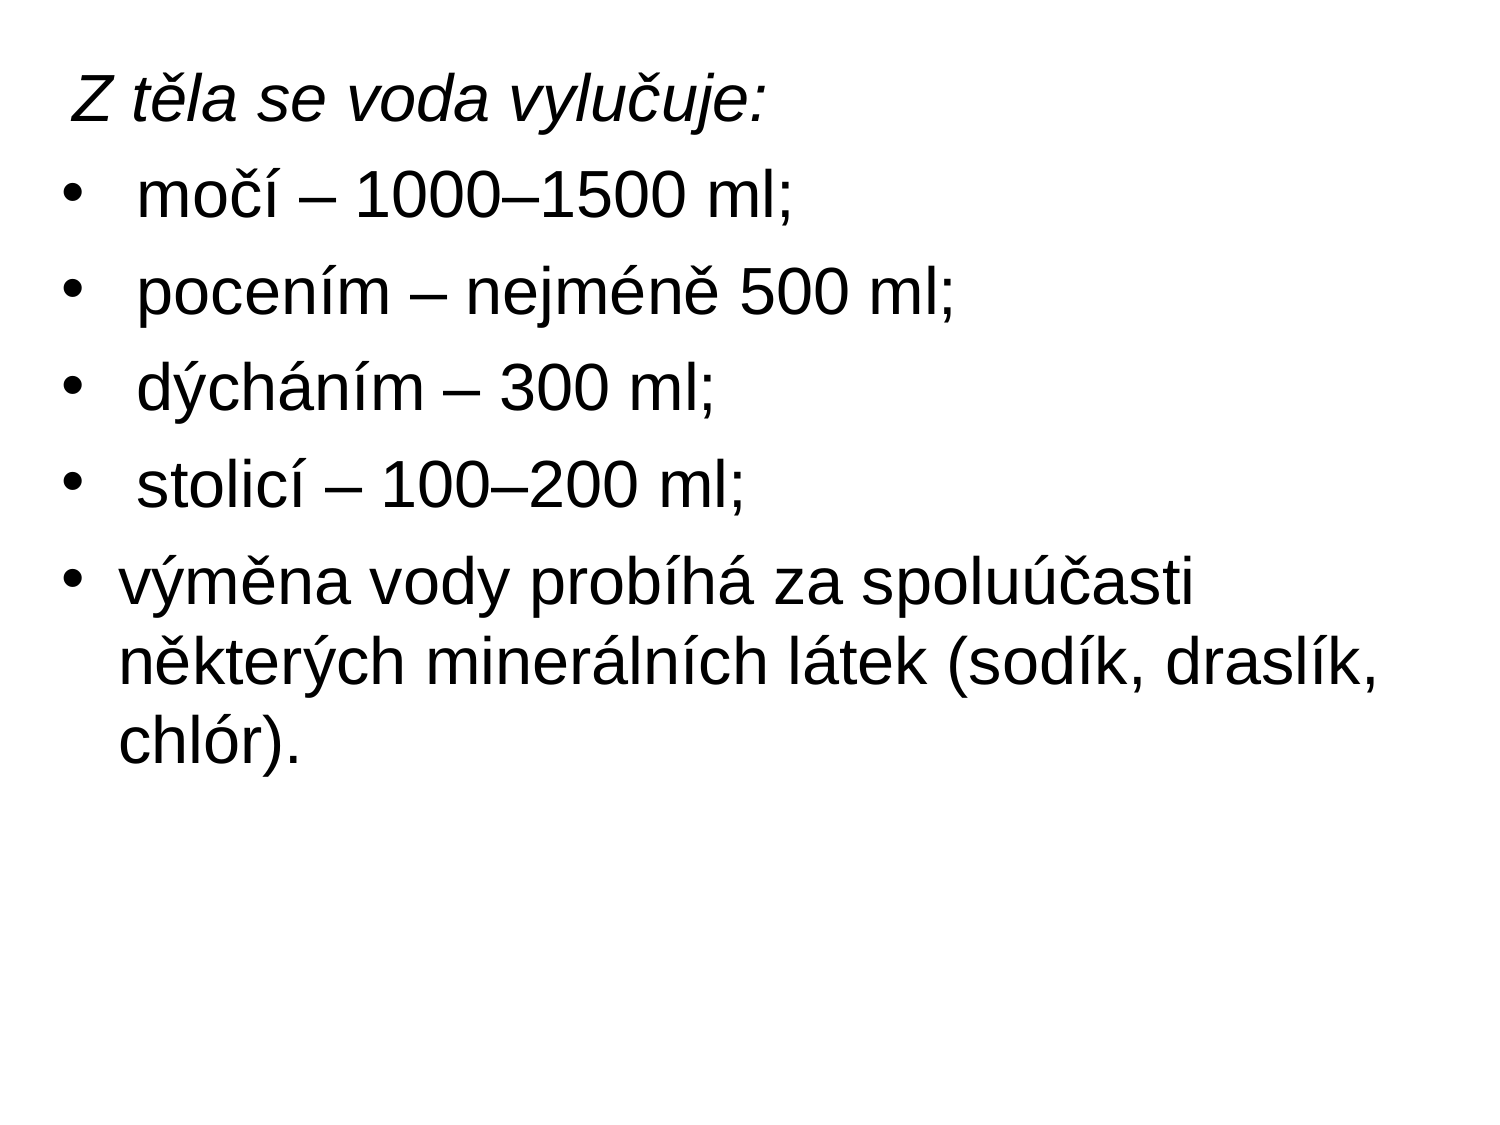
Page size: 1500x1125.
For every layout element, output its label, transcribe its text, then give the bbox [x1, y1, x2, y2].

list Z těla se voda vylučuje: močí – 1000–1500 ml; pocením – nejméně 500 ml; dýcháním – 300 ml; stolicí – 100–200 ml; výměna vody probíhá za spoluúčasti některých minerálních látek (sodík, draslík, chlór). [46, 46, 1454, 1010]
